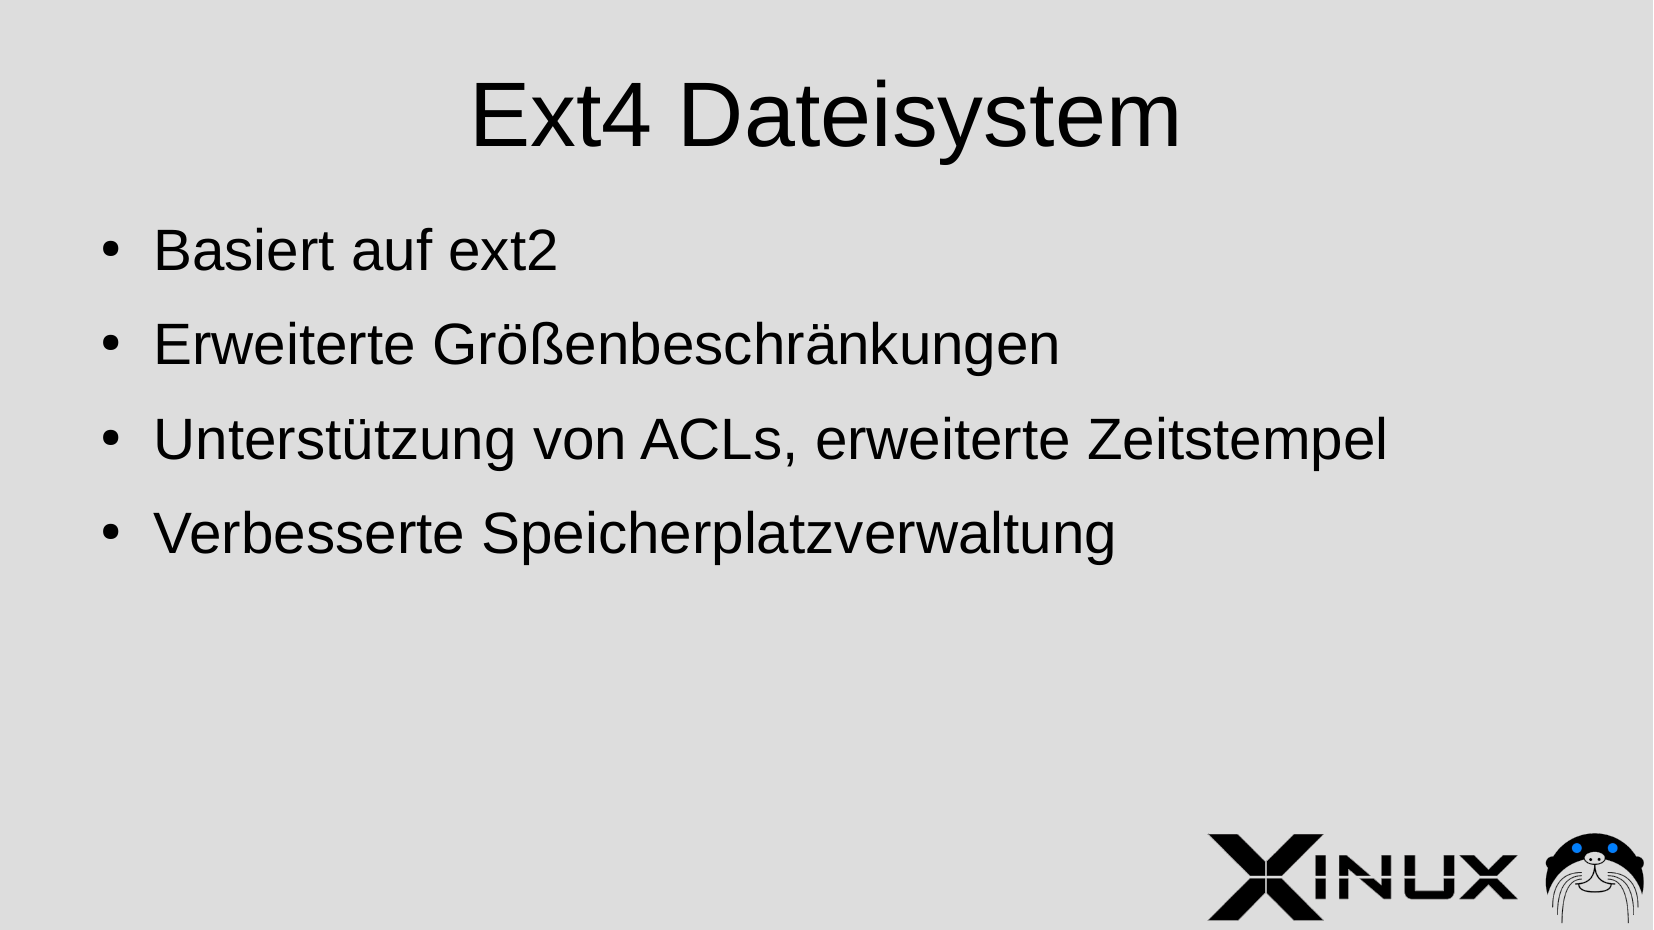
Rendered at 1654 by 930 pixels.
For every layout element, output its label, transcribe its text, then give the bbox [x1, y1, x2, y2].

picture [1200, 824, 1650, 930]
list Basiert auf ext2 Erweiterte Größenbeschränkungen Unterstützung von ACLs, erweiterte Zeitstempel Verbesserte Speicherplatzverwaltung [82, 217, 1571, 757]
title Ext4 Dateisystem [82, 37, 1571, 193]
